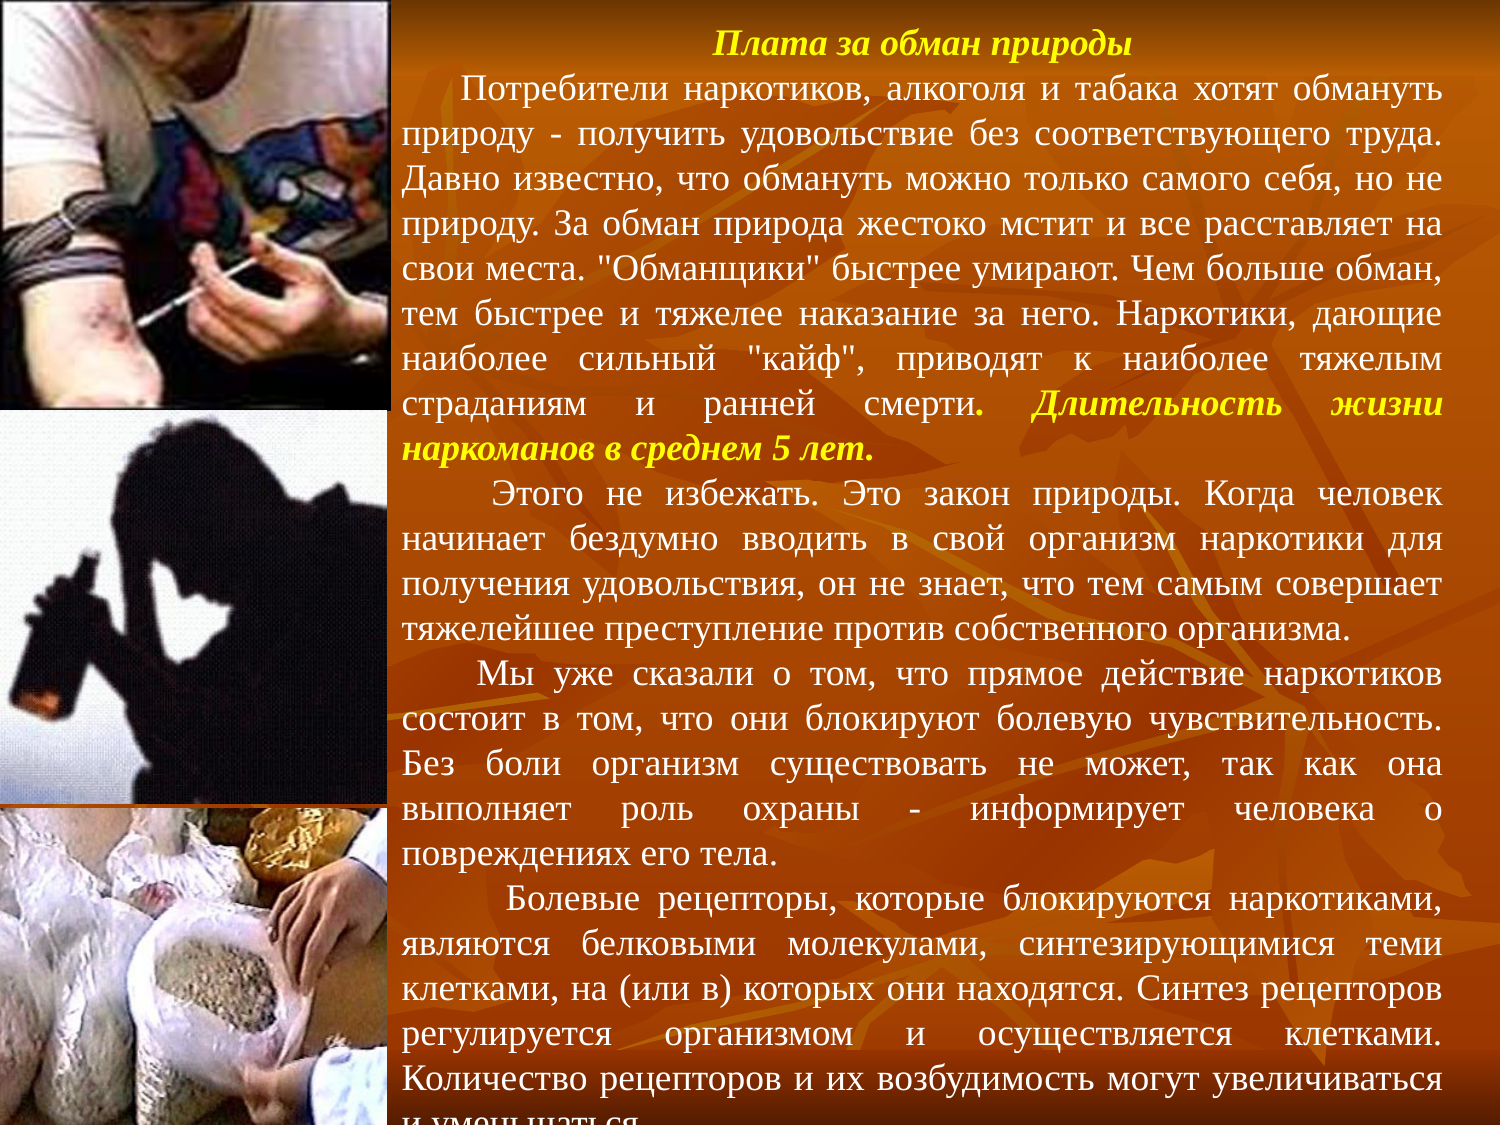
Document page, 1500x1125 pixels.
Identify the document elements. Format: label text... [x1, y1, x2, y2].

picture [0, 808, 387, 1125]
picture [0, 0, 391, 804]
text_box Плата за обман природы Потребители наркотиков, алкоголя и табака хотят обмануть природу - получить удовольствие без соответствующего труда. Давно известно, что обмануть можно только самого себя, но не природу. За обман природа жестоко мстит и все расставляет на свои места. "Обманщики" быстрее умирают. Чем больше обман, тем быстрее и тяжелее наказание за него. Наркотики, дающие наиболее сильный "кайф", приводят к наиболее тяжелым страданиям и ранней смерти. Длительность жизни наркоманов в среднем 5 лет. Этого не избежать. Это закон природы. Когда человек начинает бездумно вводить в свой организм наркотики для получения удовольствия, он не знает, что тем самым совершает тяжелейшее преступление против собственного организма. Мы уже сказали о том, что прямое действие наркотиков состоит в том, что они блокируют болевую чувствительность. Без боли организм существовать не может, так как она выполняет роль охраны - информирует человека о повреждениях его тела. Болевые рецепторы, которые блокируются наркотиками, являются белковыми молекулами, синтезирующимися теми клетками, на (или в) которых они находятся. Синтез рецепторов регулируется организмом и осуществляется клетками. Количество рецепторов и их возбудимость могут увеличиваться и уменьшаться. [386, 10, 1459, 1125]
